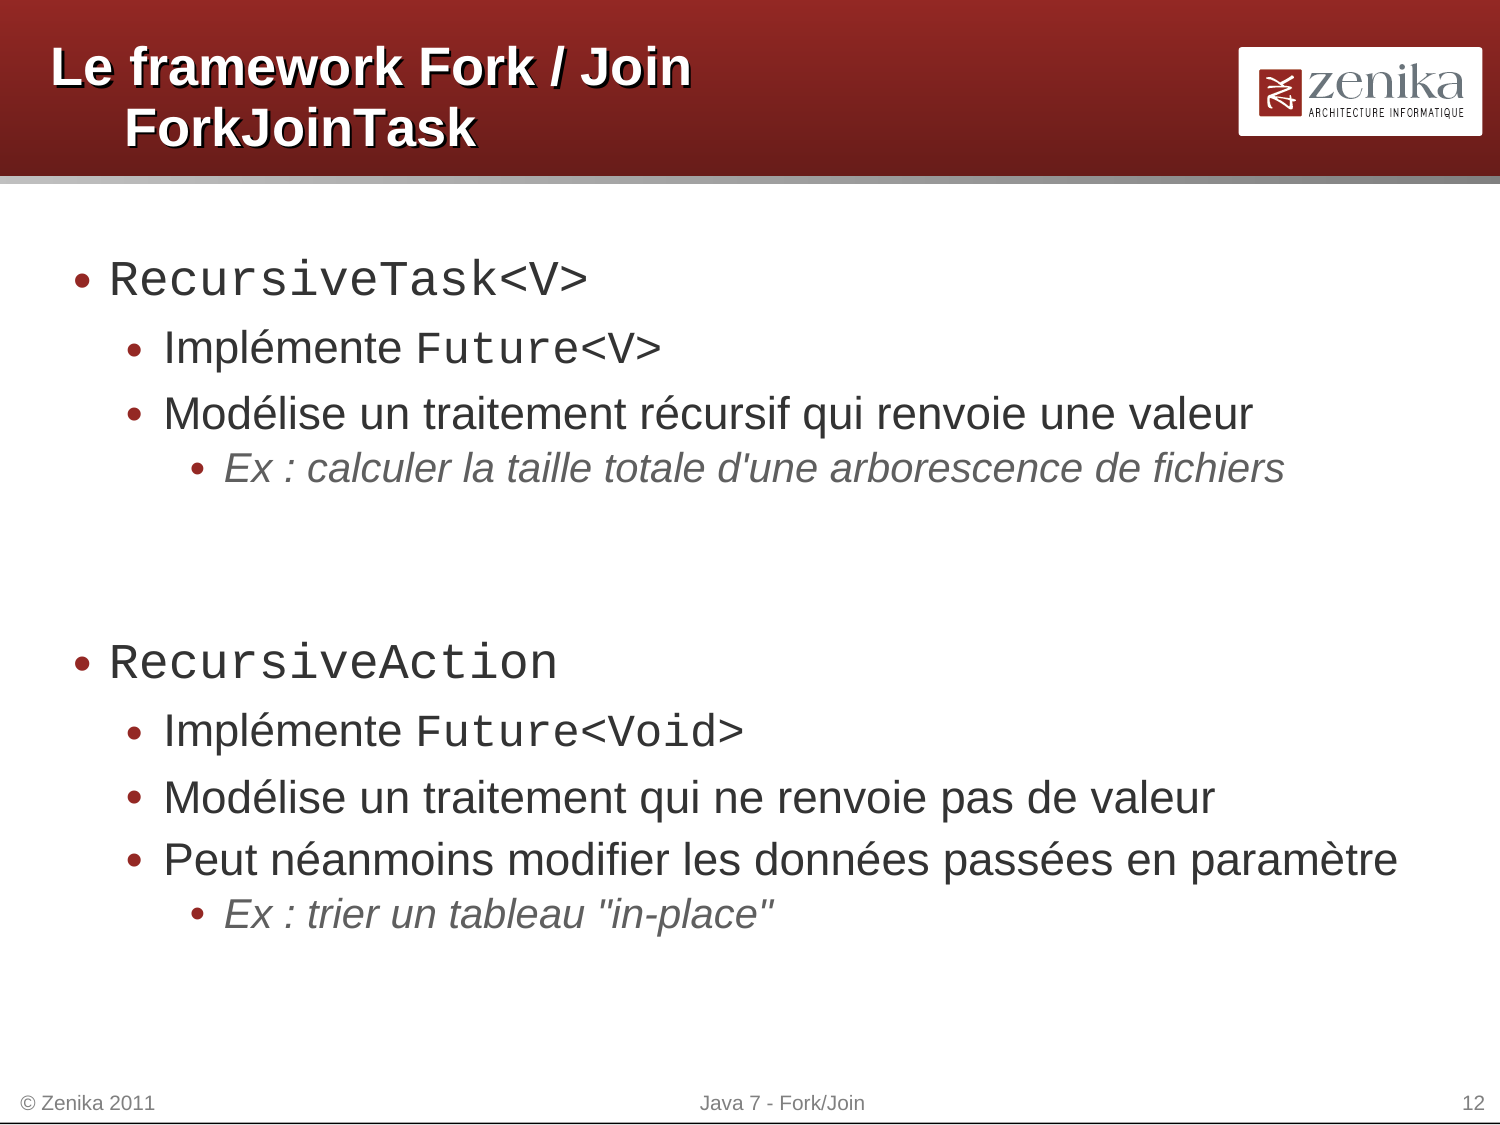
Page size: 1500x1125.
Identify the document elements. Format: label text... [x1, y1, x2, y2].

list RecursiveTask<V> Implémente Future<V> Modélise un traitement récursif qui renvoie une valeur Ex : calculer la taille totale d'une arborescence de fichiers RecursiveAction Implémente Future<Void> Modélise un traitement qui ne renvoie pas de valeur Peut néanmoins modifier les données passées en paramètre Ex : trier un tableau "in-place" [50, 249, 1435, 1079]
picture [1257, 58, 1464, 125]
title Le framework Fork / Join ForkJoinTask [50, 15, 1206, 180]
